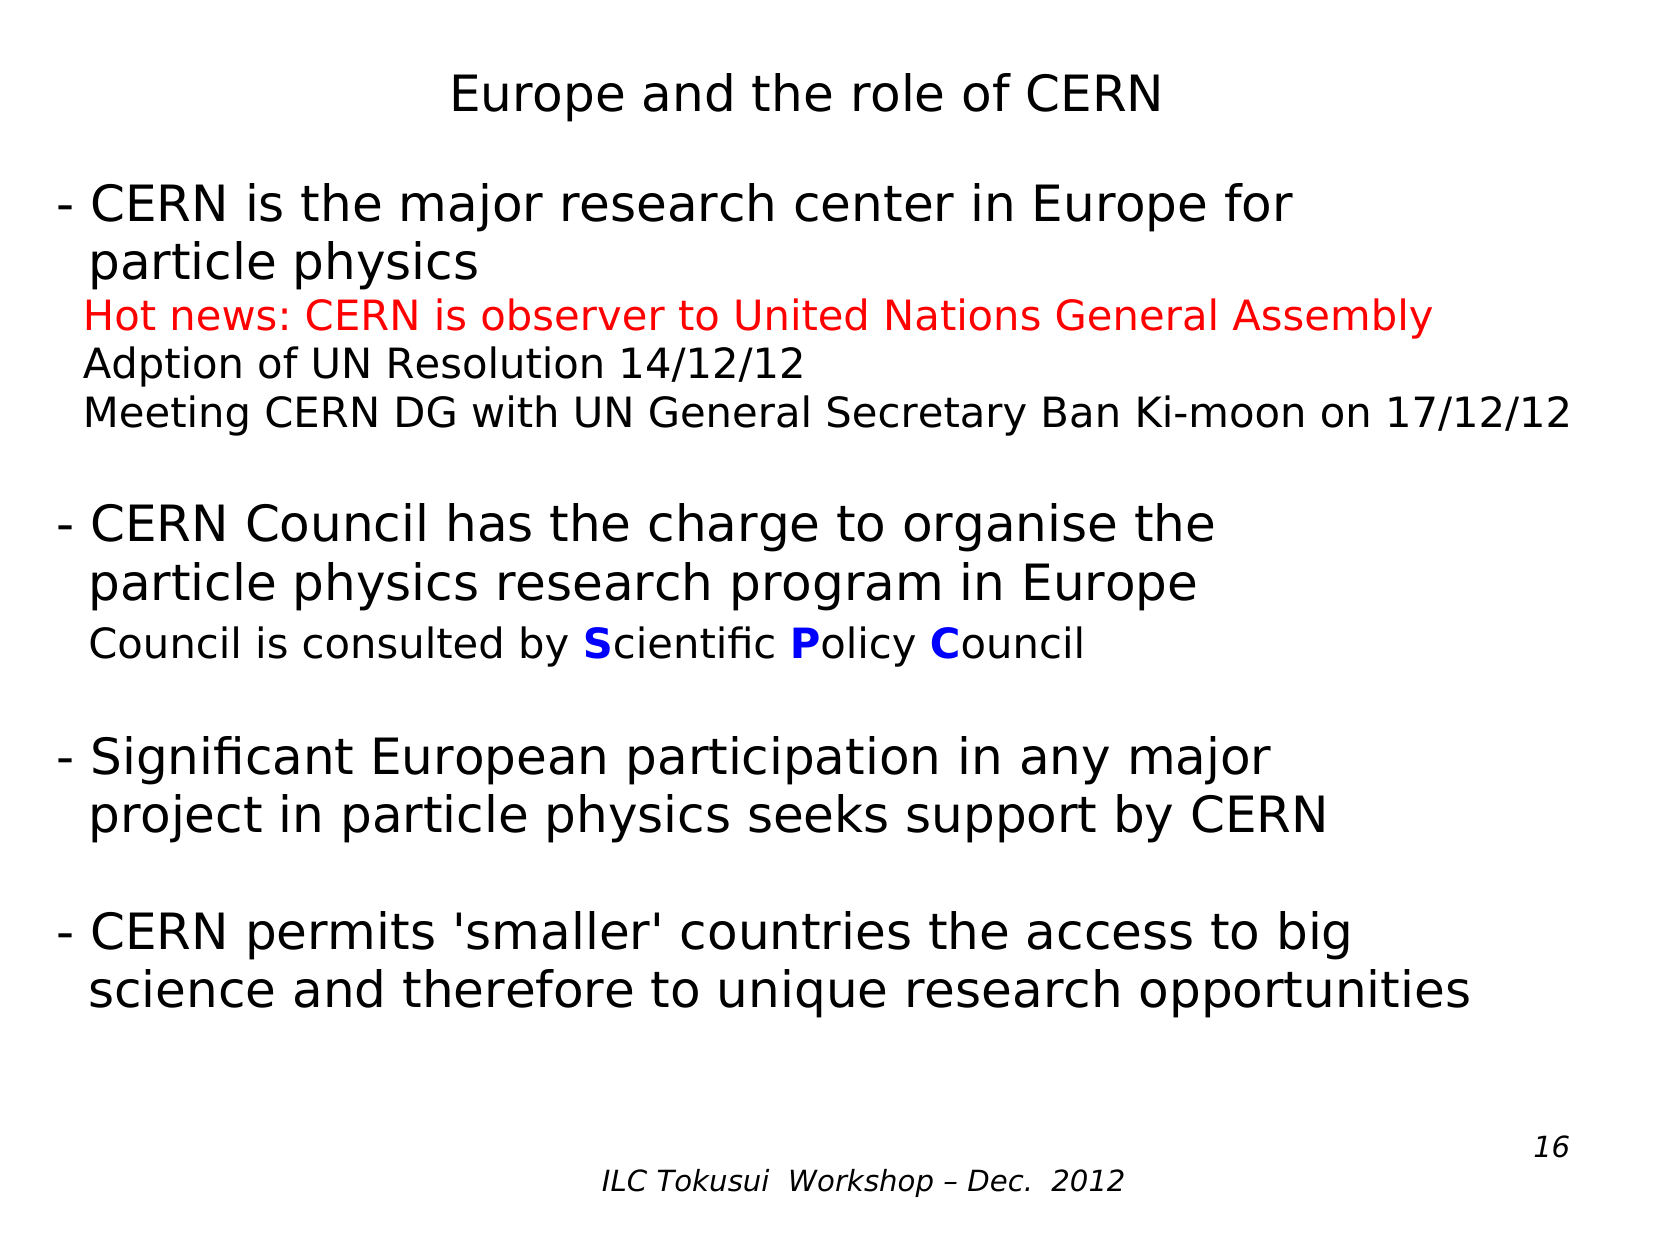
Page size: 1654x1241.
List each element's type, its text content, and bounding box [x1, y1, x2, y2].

text_box - CERN is the major research center in Europe for particle physics Hot news: CERN is observer to United Nations General Assembly Adption of UN Resolution 14/12/12 Meeting CERN DG with UN General Secretary Ban Ki-moon on 17/12/12 - CERN Council has the charge to organise the particle physics research program in Europe Council is consulted by Scientific Policy Council - Significant European participation in any major project in particle physics seeks support by CERN - CERN permits 'smaller' countries the access to big science and therefore to unique research opportunities [41, 168, 1586, 1027]
text_box Europe and the role of CERN [434, 57, 1178, 131]
